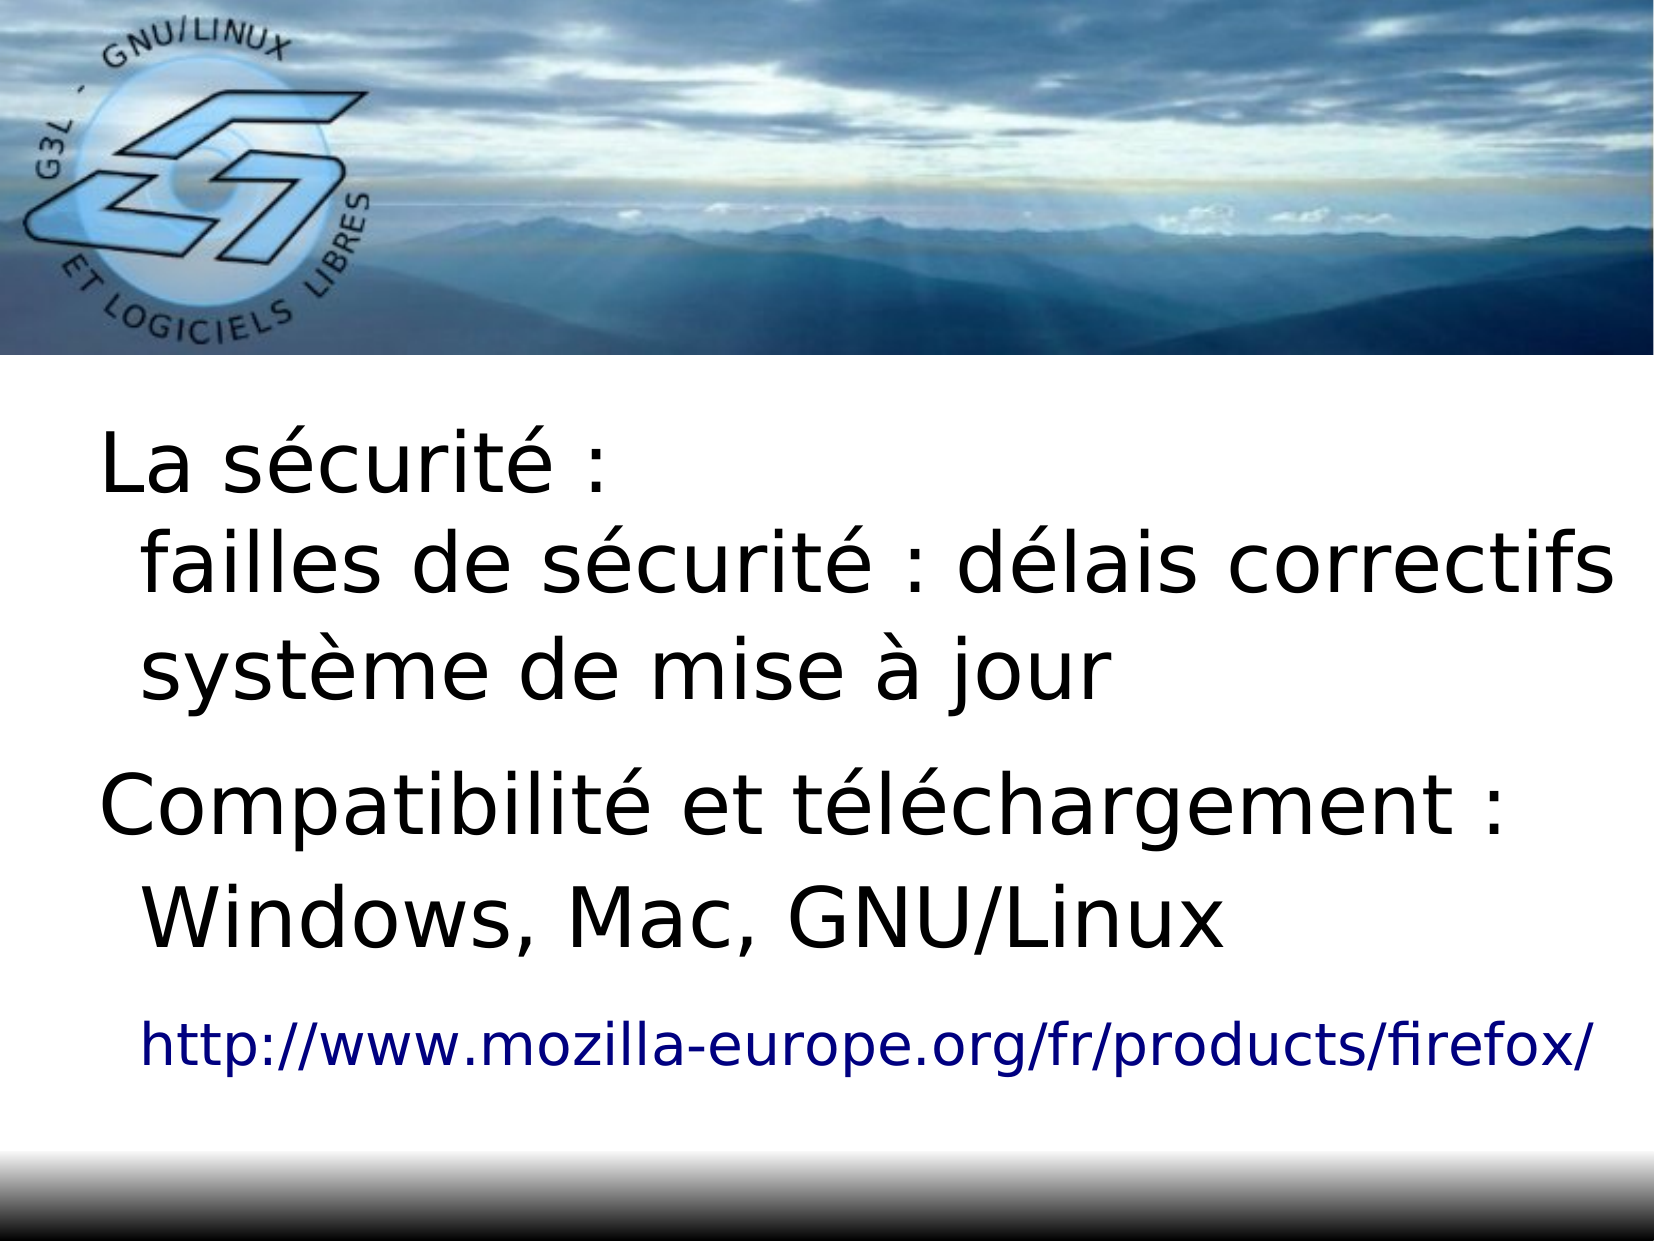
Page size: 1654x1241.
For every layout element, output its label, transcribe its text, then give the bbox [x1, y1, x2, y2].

text_box http://www.mozilla-europe.org/fr/products/firefox/ [98, 980, 1641, 1093]
text_box La sécurité : [83, 407, 627, 520]
text_box Compatibilité et téléchargement : [83, 750, 1526, 862]
text_box Windows, Mac, GNU/Linux [98, 862, 1273, 975]
text_box [0, 1151, 1654, 1241]
picture [0, 0, 1654, 355]
text_box failles de sécurité : délais correctifs [98, 508, 1654, 621]
text_box système de mise à jour [98, 614, 1158, 727]
